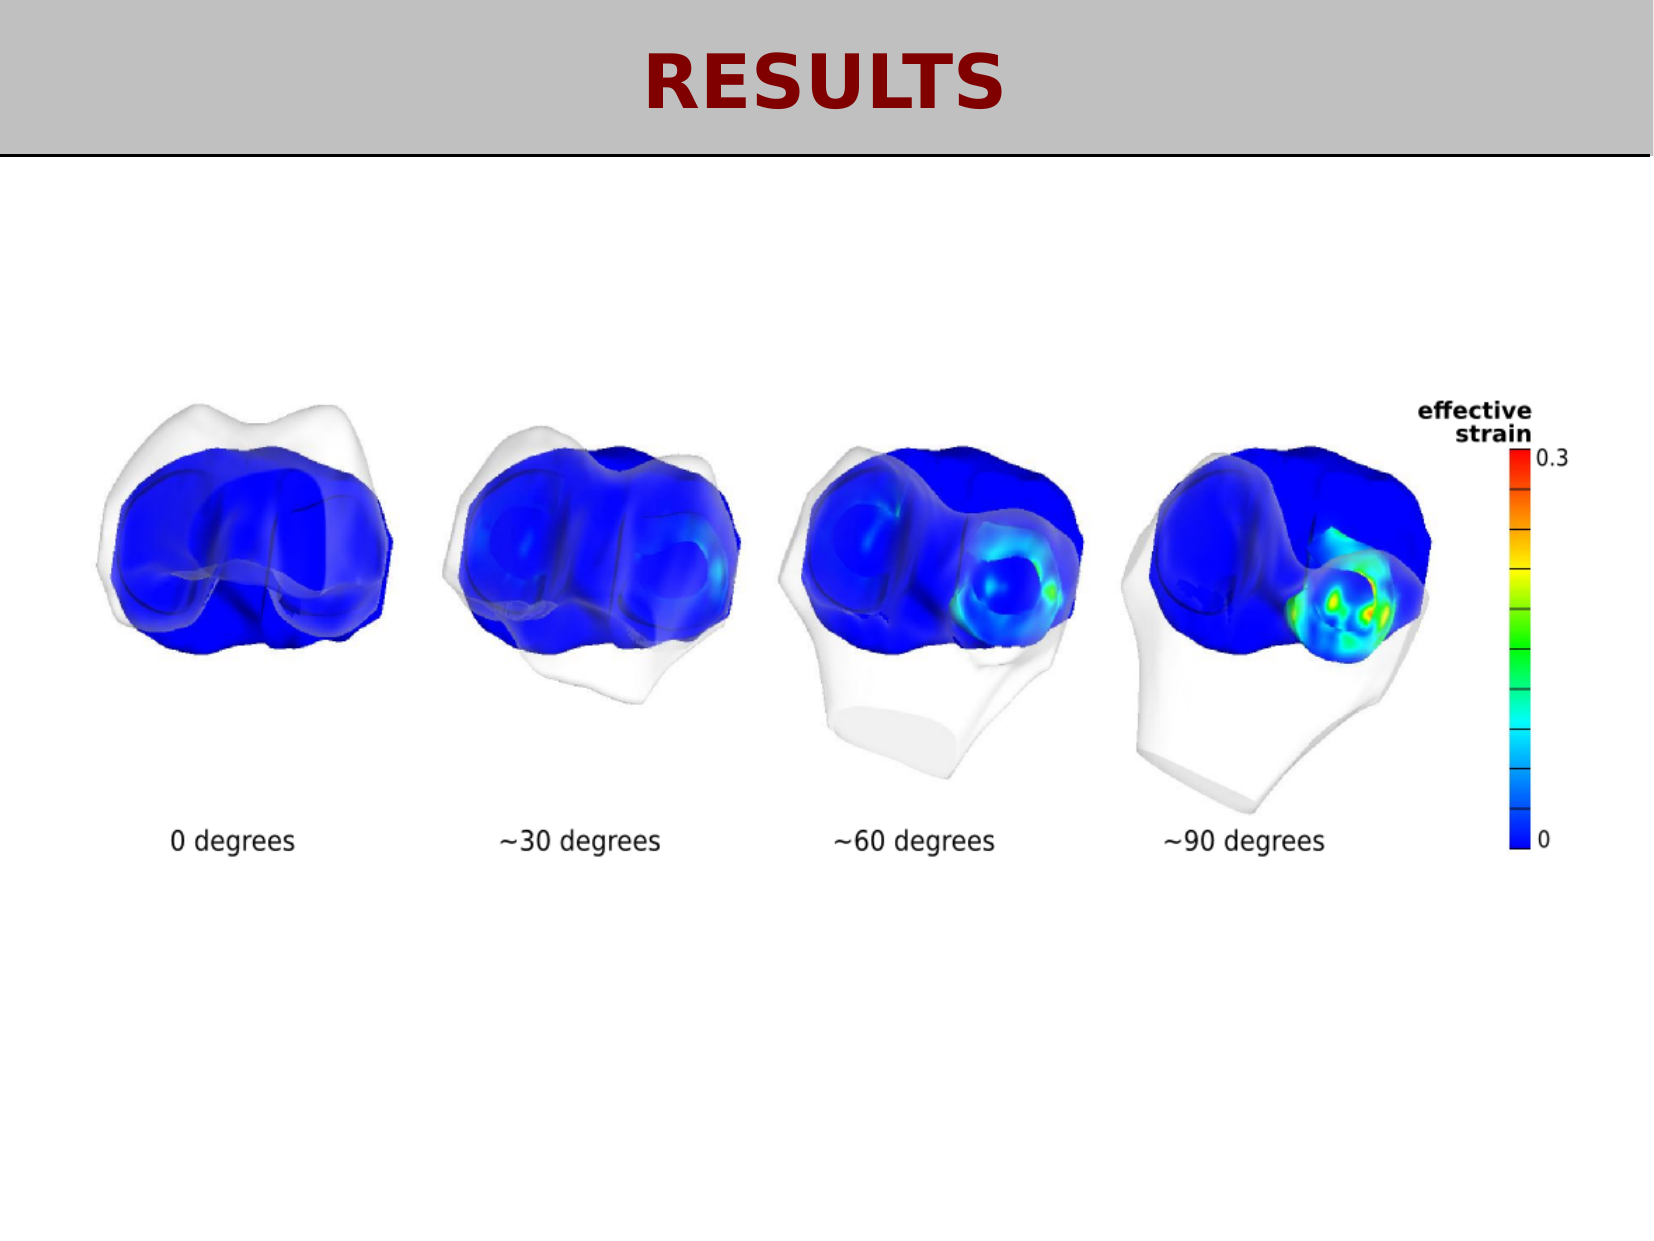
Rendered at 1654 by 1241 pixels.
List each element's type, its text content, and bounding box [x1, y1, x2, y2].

text_box RESULTS [0, 31, 1651, 134]
text_box [0, 0, 1654, 156]
picture [75, 384, 1584, 868]
